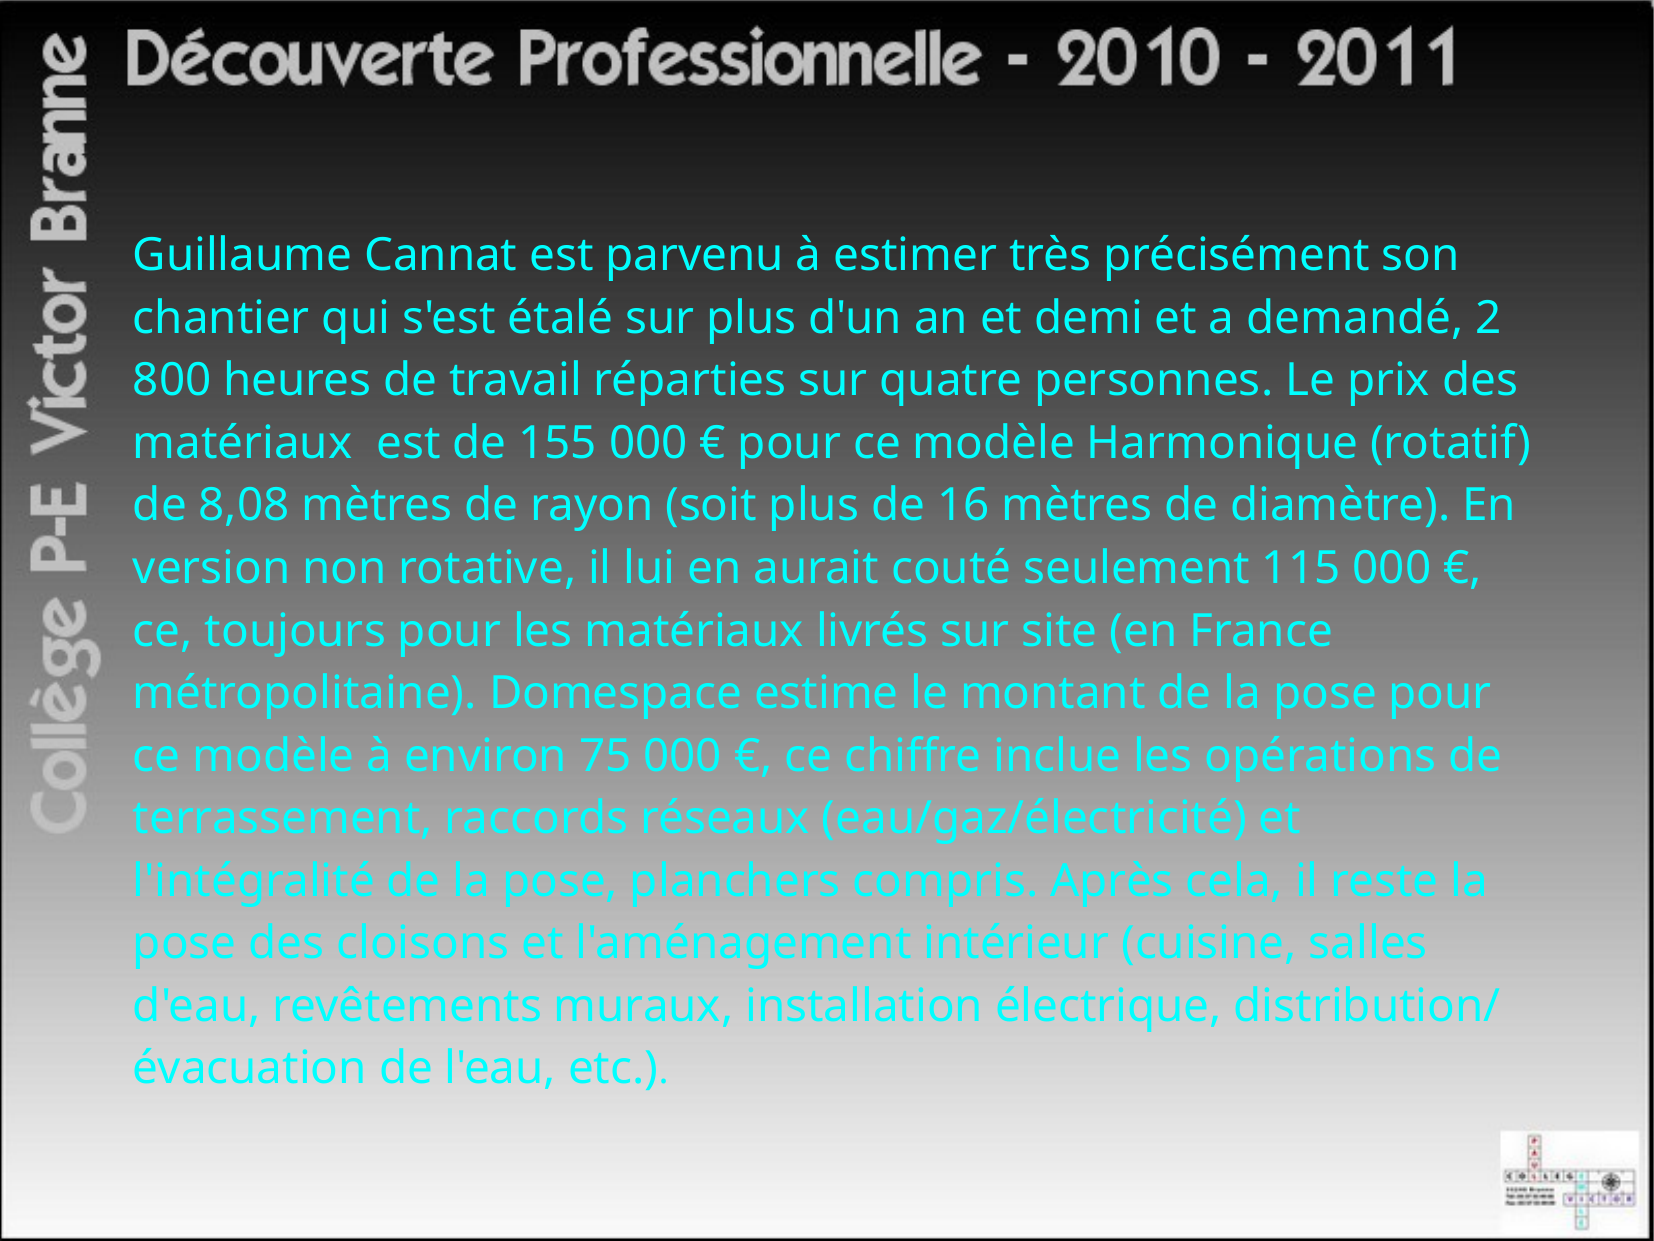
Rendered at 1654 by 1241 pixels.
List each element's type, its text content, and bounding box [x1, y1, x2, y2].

text_box Guillaume Cannat est parvenu à estimer très précisément son chantier qui s'est étalé sur plus d'un an et demi et a demandé, 2 800 heures de travail réparties sur quatre personnes. Le prix des matériaux est de 155 000 € pour ce modèle Harmonique (rotatif) de 8,08 mètres de rayon (soit plus de 16 mètres de diamètre). En version non rotative, il lui en aurait couté seulement 115 000 €, ce, toujours pour les matériaux livrés sur site (en France métropolitaine). Domespace estime le montant de la pose pour ce modèle à environ 75 000 €, ce chiffre inclue les opérations de terrassement, raccords réseaux (eau/gaz/électricité) et l'intégralité de la pose, planchers compris. Après cela, il reste la pose des cloisons et l'aménagement intérieur (cuisine, salles d'eau, revêtements muraux, installation électrique, distribution/ évacuation de l'eau, etc.). [118, 214, 1565, 1123]
picture [0, 0, 1654, 1241]
